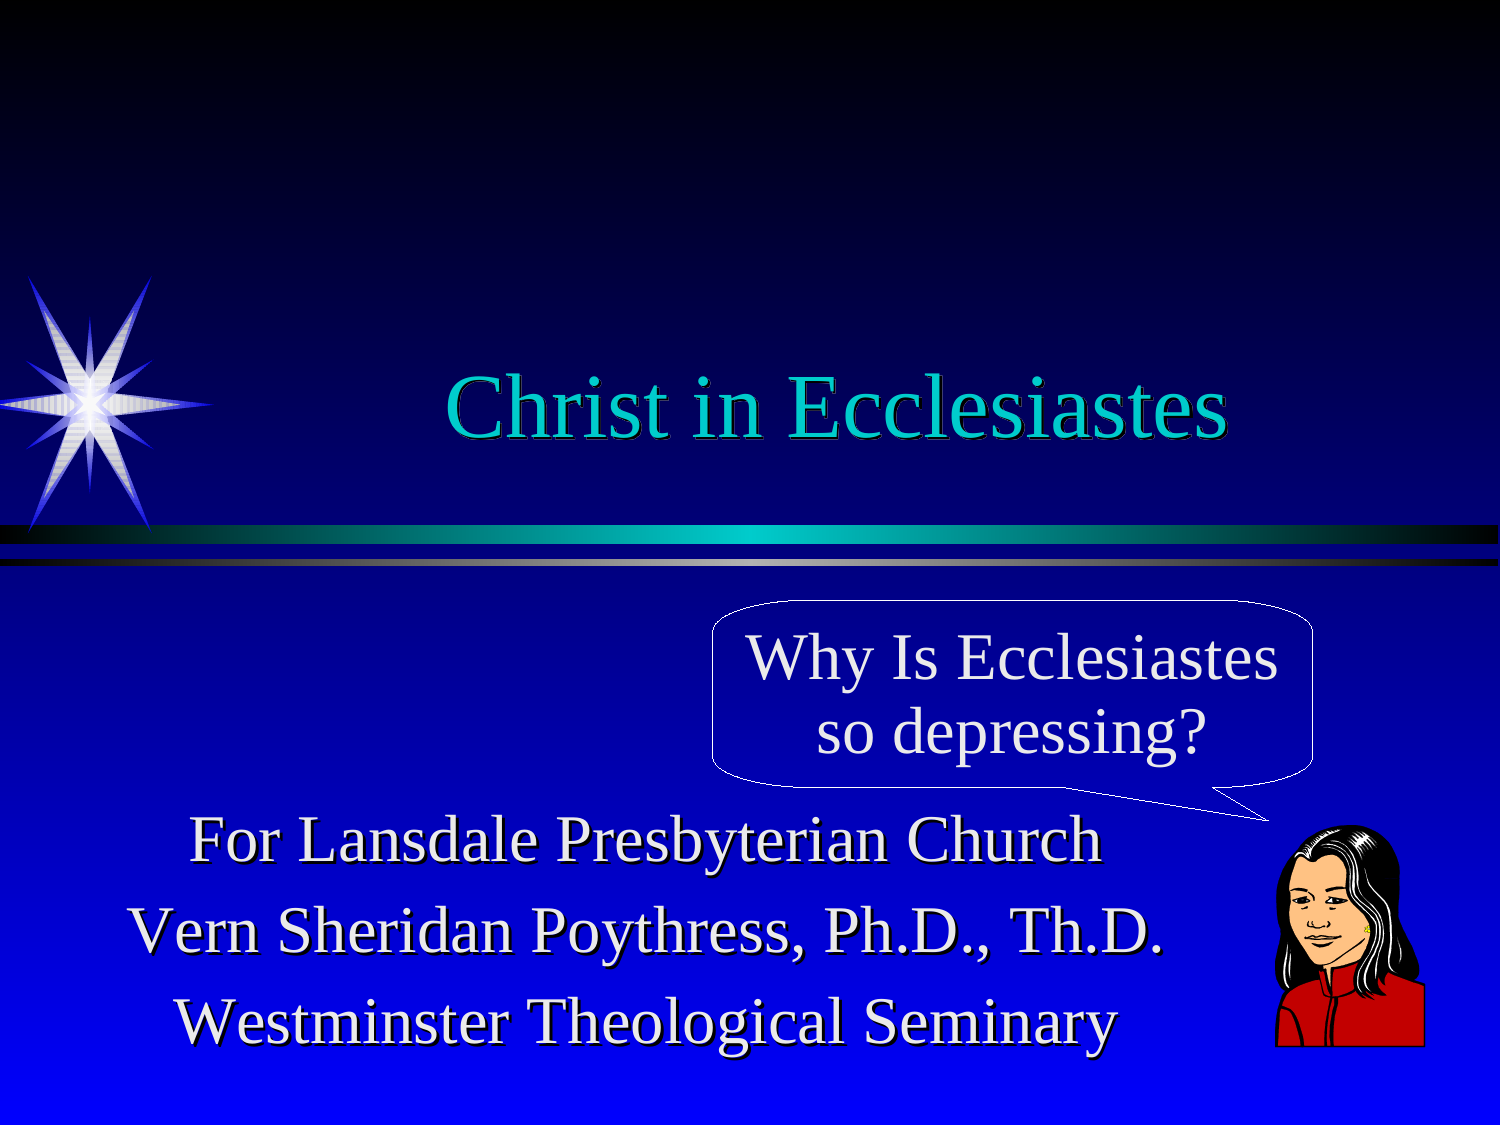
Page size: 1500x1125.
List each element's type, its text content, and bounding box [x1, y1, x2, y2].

subtitle For Lansdale Presbyterian Church Vern Sheridan Poythress, Ph.D., Th.D. Westminster Theological Seminary [27, 749, 1266, 1111]
title Christ in Ecclesiastes [200, 304, 1476, 508]
text_box Why Is Ecclesiastes so depressing? [712, 600, 1313, 821]
picture [1275, 825, 1426, 1048]
